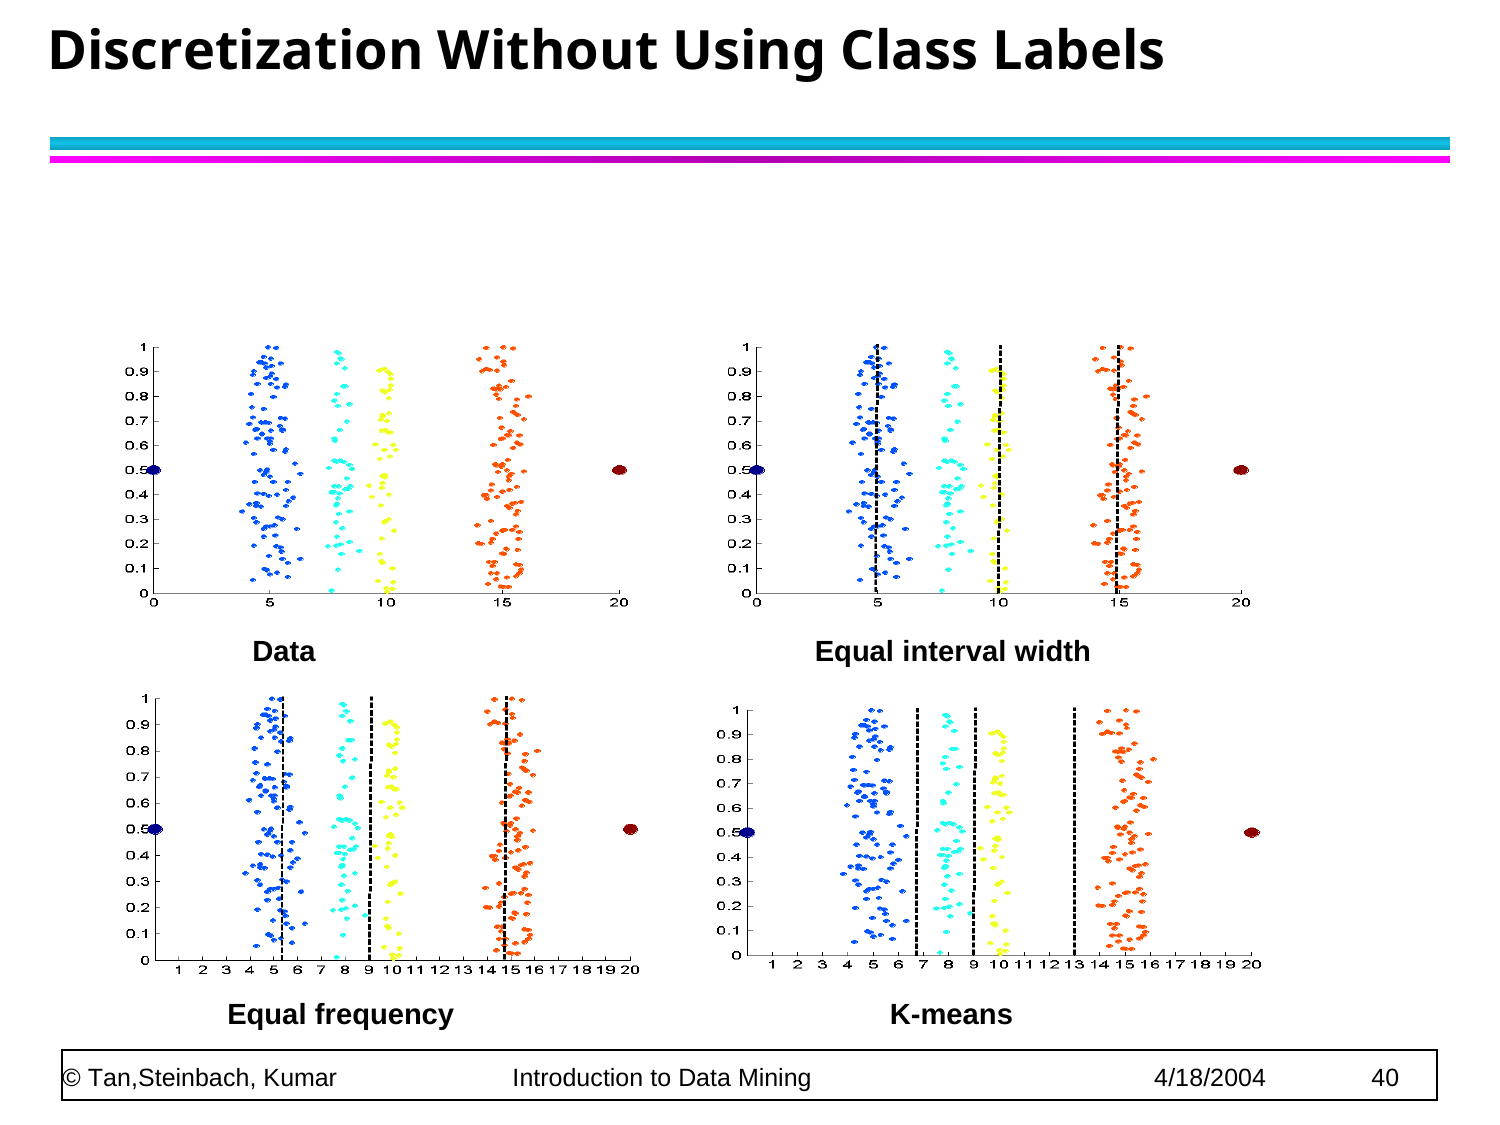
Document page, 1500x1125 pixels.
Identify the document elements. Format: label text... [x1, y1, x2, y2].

picture [75, 324, 1300, 626]
text_box Data [237, 624, 550, 676]
picture [75, 674, 1313, 995]
list [23, 162, 1402, 988]
title Discretization Without Using Class Labels [32, 0, 1471, 91]
text_box Equal interval width [799, 624, 1113, 676]
text_box K-means [874, 988, 1188, 1038]
text_box Equal frequency [212, 987, 526, 1038]
